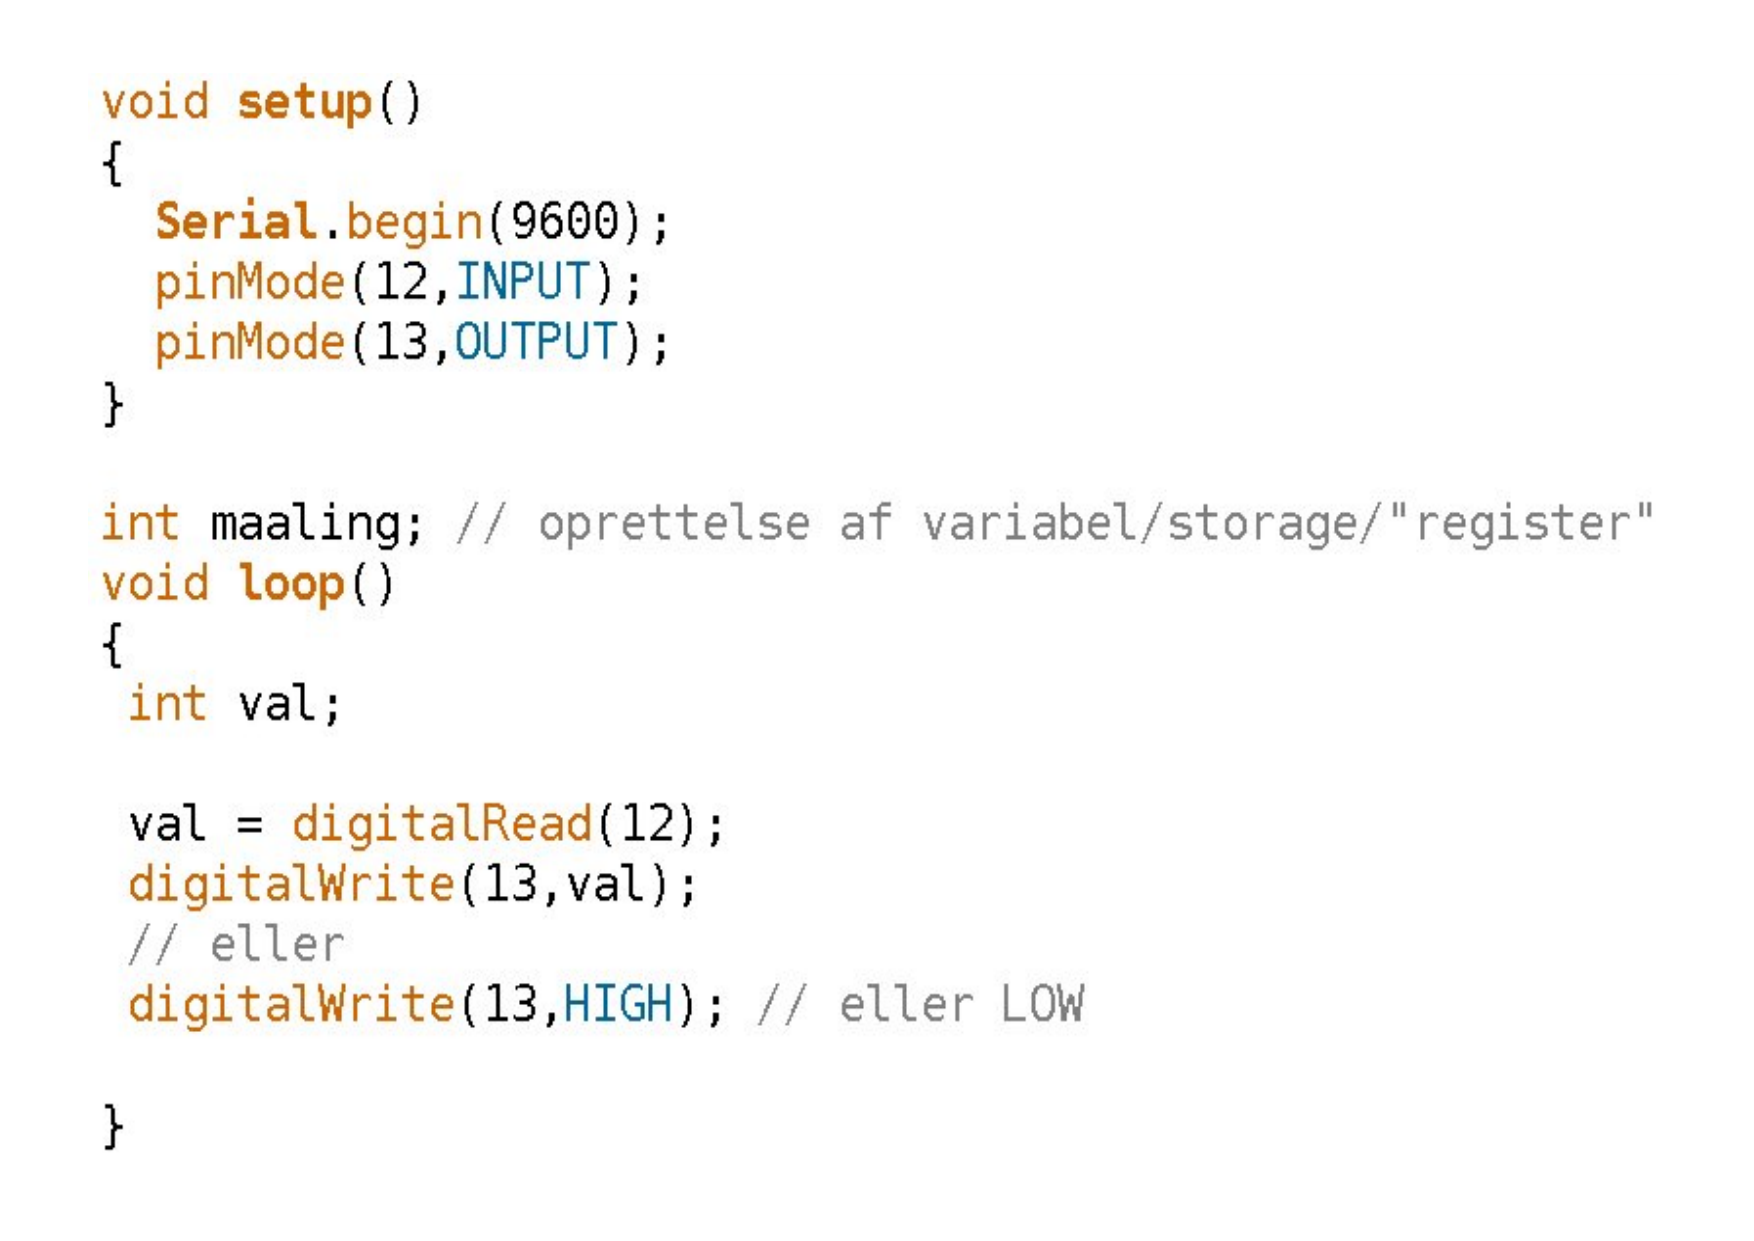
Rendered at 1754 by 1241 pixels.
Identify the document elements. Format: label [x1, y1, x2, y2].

picture [88, 73, 1679, 1169]
